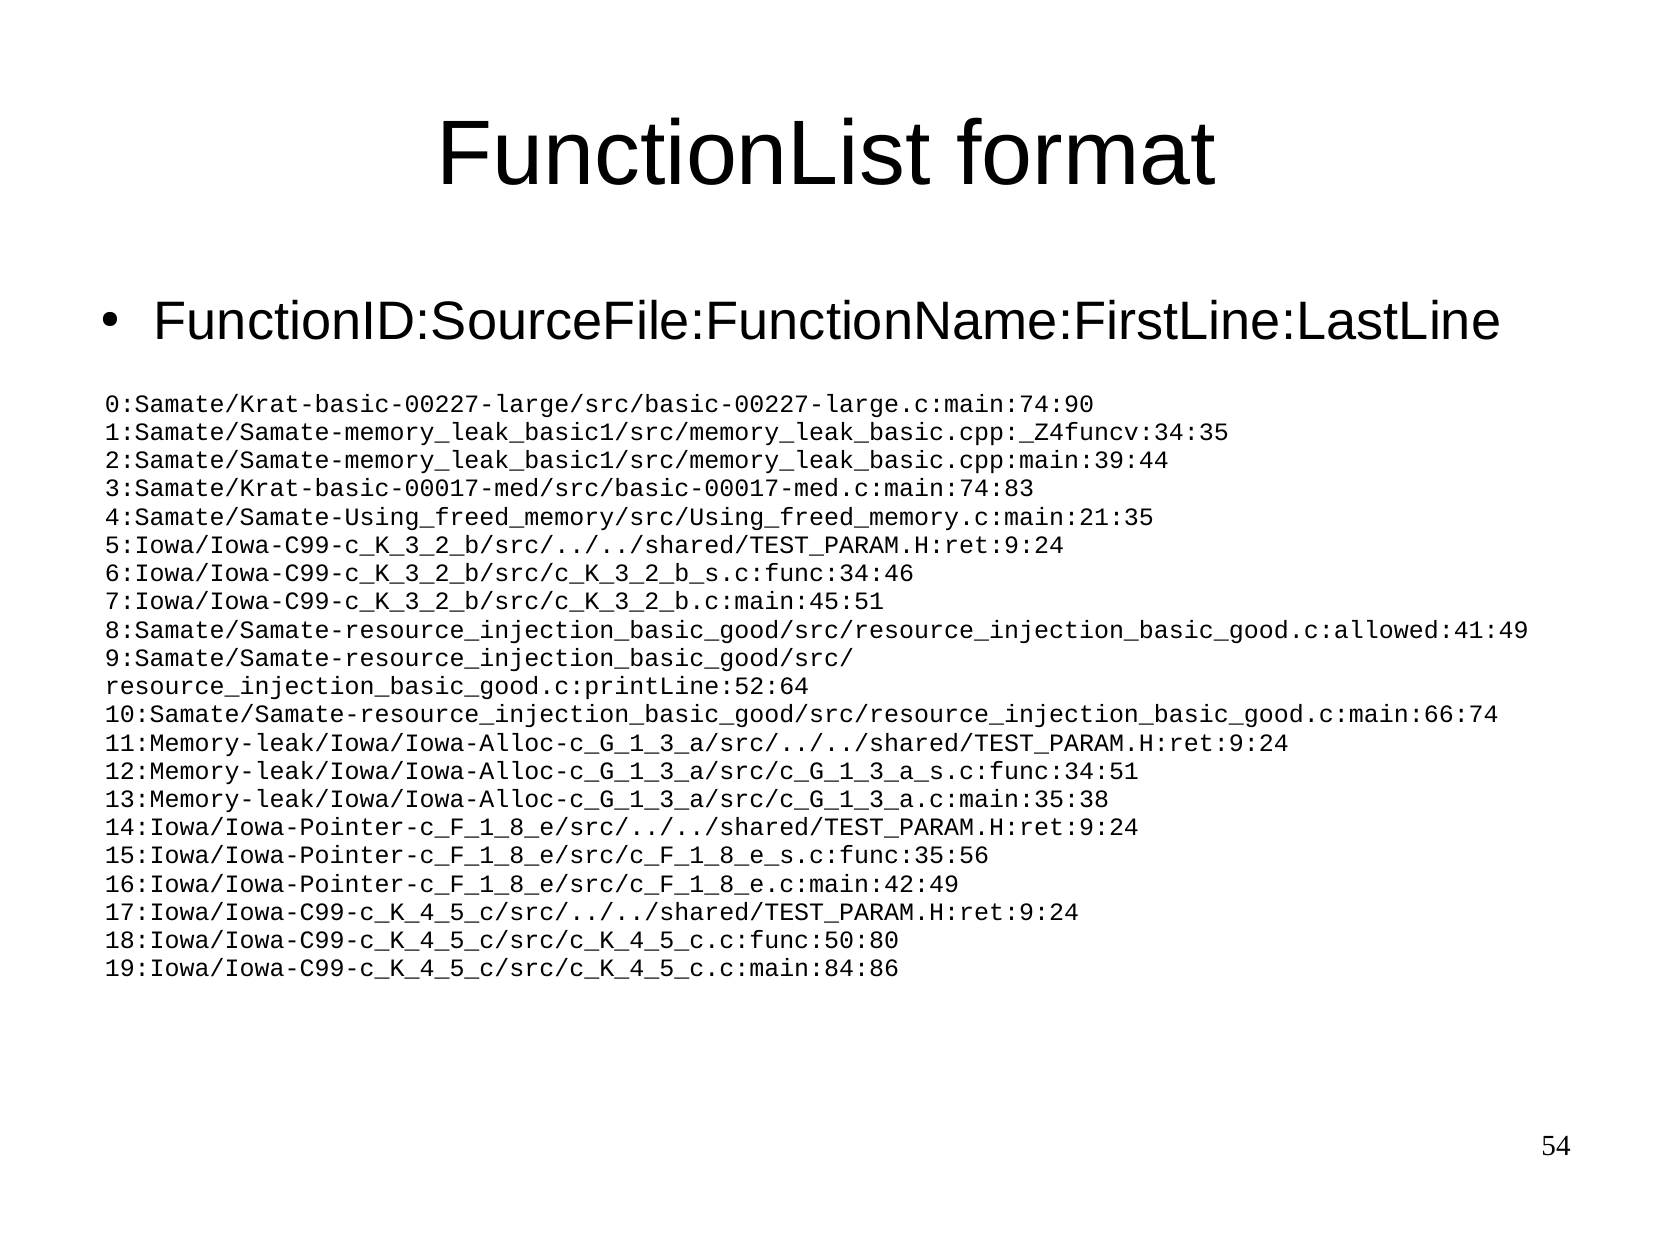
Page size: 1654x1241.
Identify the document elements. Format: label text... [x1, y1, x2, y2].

title FunctionList format [82, 49, 1571, 257]
list FunctionID:SourceFile:FunctionName:FirstLine:LastLine [82, 290, 1571, 1109]
text_box 0:Samate/Krat-basic-00227-large/src/basic-00227-large.c:main:74:90 1:Samate/Samate-memory_leak_basic1/src/memory_leak_basic.cpp:_Z4funcv:34:35 2:Samate/Samate-memory_leak_basic1/src/memory_leak_basic.cpp:main:39:44 3:Samate/Krat-basic-00017-med/src/basic-00017-med.c:main:74:83 4:Samate/Samate-Using_freed_memory/src/Using_freed_memory.c:main:21:35 5:Iowa/Iowa-C99-c_K_3_2_b/src/../../shared/TEST_PARAM.H:ret:9:24 6:Iowa/Iowa-C99-c_K_3_2_b/src/c_K_3_2_b_s.c:func:34:46 7:Iowa/Iowa-C99-c_K_3_2_b/src/c_K_3_2_b.c:main:45:51 8:Samate/Samate-resource_injection_basic_good/src/resource_injection_basic_good.c:allowed:41:49 9:Samate/Samate-resource_injection_basic_good/src/resource_injection_basic_good.c:printLine:52:64 10:Samate/Samate-resource_injection_basic_good/src/resource_injection_basic_good.c:main:66:74 11:Memory-leak/Iowa/Iowa-Alloc-c_G_1_3_a/src/../../shared/TEST_PARAM.H:ret:9:24 12:Memory-leak/Iowa/Iowa-Alloc-c_G_1_3_a/src/c_G_1_3_a_s.c:func:34:51 13:Memory-leak/Iowa/Iowa-Alloc-c_G_1_3_a/src/c_G_1_3_a.c:main:35:38 14:Iowa/Iowa-Pointer-c_F_1_8_e/src/../../shared/TEST_PARAM.H:ret:9:24 15:Iowa/Iowa-Pointer-c_F_1_8_e/src/c_F_1_8_e_s.c:func:35:56 16:Iowa/Iowa-Pointer-c_F_1_8_e/src/c_F_1_8_e.c:main:42:49 17:Iowa/Iowa-C99-c_K_4_5_c/src/../../shared/TEST_PARAM.H:ret:9:24 18:Iowa/Iowa-C99-c_K_4_5_c/src/c_K_4_5_c.c:func:50:80 19:Iowa/Iowa-C99-c_K_4_5_c/src/c_K_4_5_c.c:main:84:86 [90, 384, 1561, 1021]
